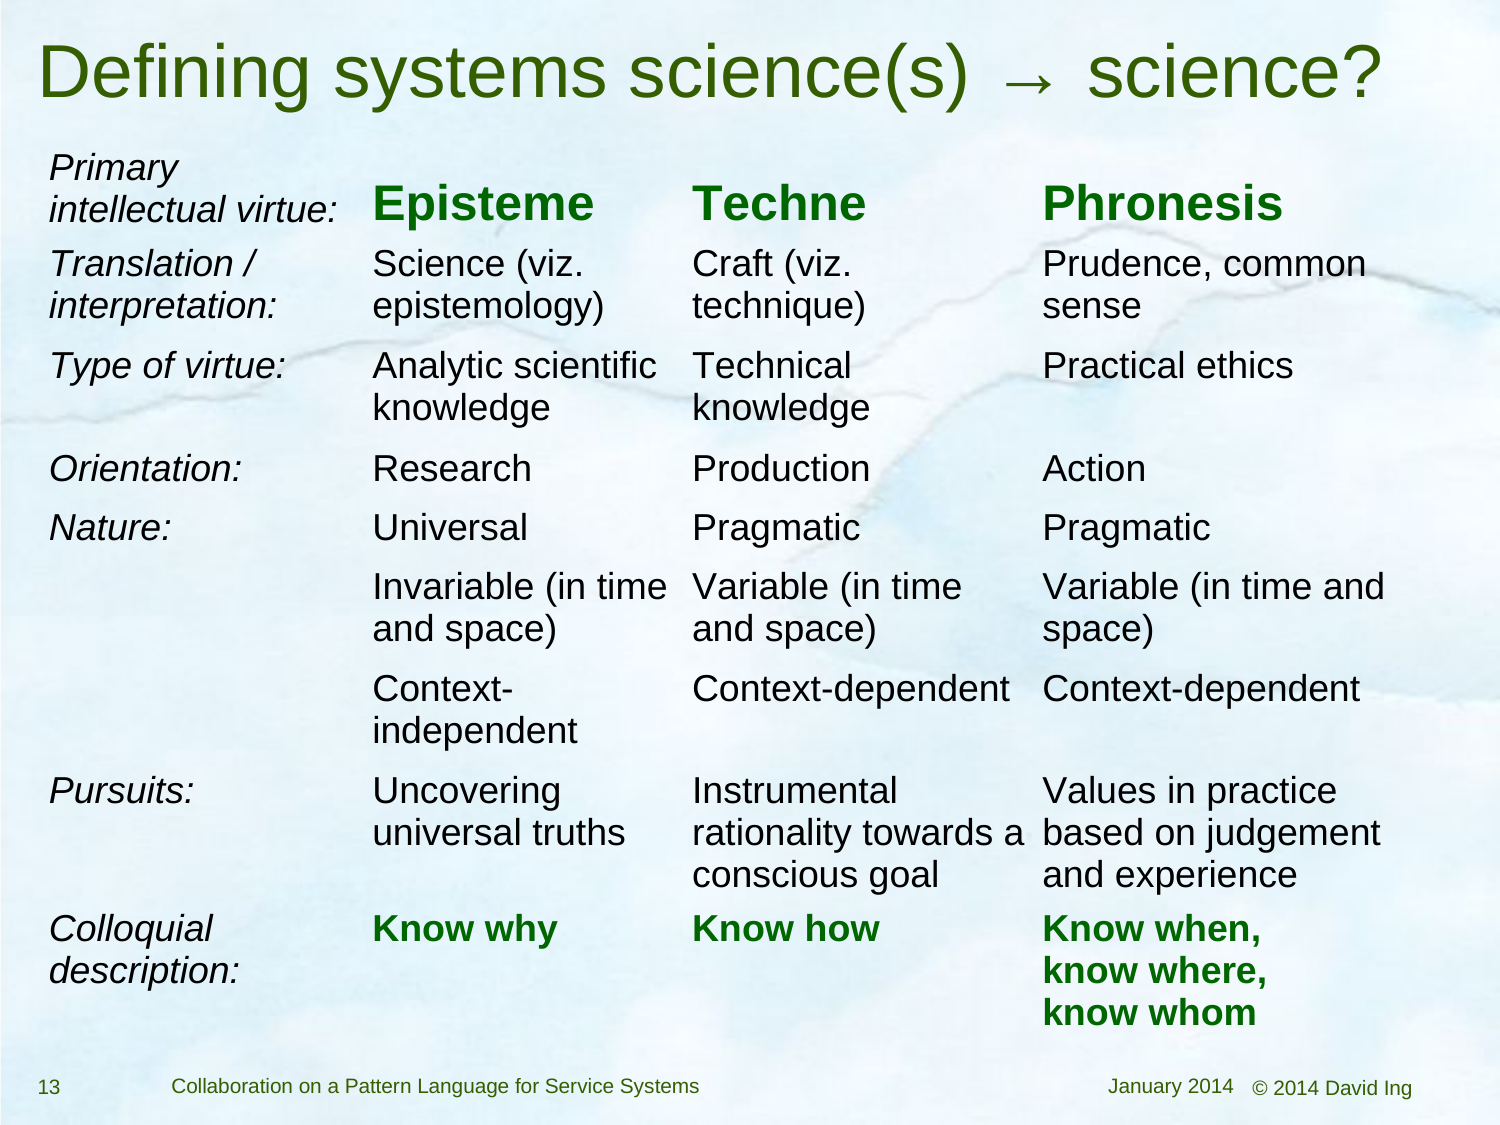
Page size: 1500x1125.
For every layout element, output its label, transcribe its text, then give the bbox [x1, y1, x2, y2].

table_cell Instrumental rationality towards a conscious goal [686, 764, 1036, 901]
table_cell Know why [366, 901, 686, 1039]
table_cell Nature: [43, 500, 366, 764]
table_cell Type of virtue: [43, 339, 366, 441]
table_cell Research [366, 441, 686, 500]
table_cell Pursuits: [43, 764, 366, 901]
table_cell Translation / interpretation: [43, 237, 366, 339]
table_cell Production [686, 441, 1036, 500]
table_cell Colloquial description: [43, 901, 366, 1039]
table_cell Know when, know where, know whom [1036, 901, 1450, 1039]
table_cell Craft (viz. technique) [686, 237, 1036, 339]
table_header Primary intellectual virtue: [43, 135, 366, 237]
table_cell Technical knowledge [686, 339, 1036, 441]
table_cell Variable (in time and space) [1036, 559, 1450, 661]
picture [0, 0, 1500, 1125]
table_cell Variable (in time and space) [686, 559, 1036, 661]
table_cell Know how [686, 901, 1036, 1039]
table_cell Prudence, common sense [1036, 237, 1450, 339]
table_cell Invariable (in time and space) [366, 559, 686, 661]
table_cell Context-dependent [686, 661, 1036, 764]
table_cell Uncovering universal truths [366, 764, 686, 901]
table_cell Analytic scientific knowledge [366, 339, 686, 441]
table_header Episteme [366, 135, 686, 237]
table_cell Science (viz. epistemology) [366, 237, 686, 339]
table_cell Context-dependent [1036, 661, 1450, 764]
table_header Phronesis [1036, 135, 1450, 237]
table_header Techne [686, 135, 1036, 237]
table_cell Practical ethics [1036, 339, 1450, 441]
table_cell Pragmatic [686, 500, 1036, 559]
table_cell Context-independent [366, 661, 686, 764]
table_cell Universal [366, 500, 686, 559]
table_cell Pragmatic [1036, 500, 1450, 559]
table_cell Values in practice based on judgement and experience [1036, 764, 1450, 901]
title Defining systems science(s) → science? [37, 37, 1463, 152]
table_cell Orientation: [43, 441, 366, 500]
table_cell Action [1036, 441, 1450, 500]
